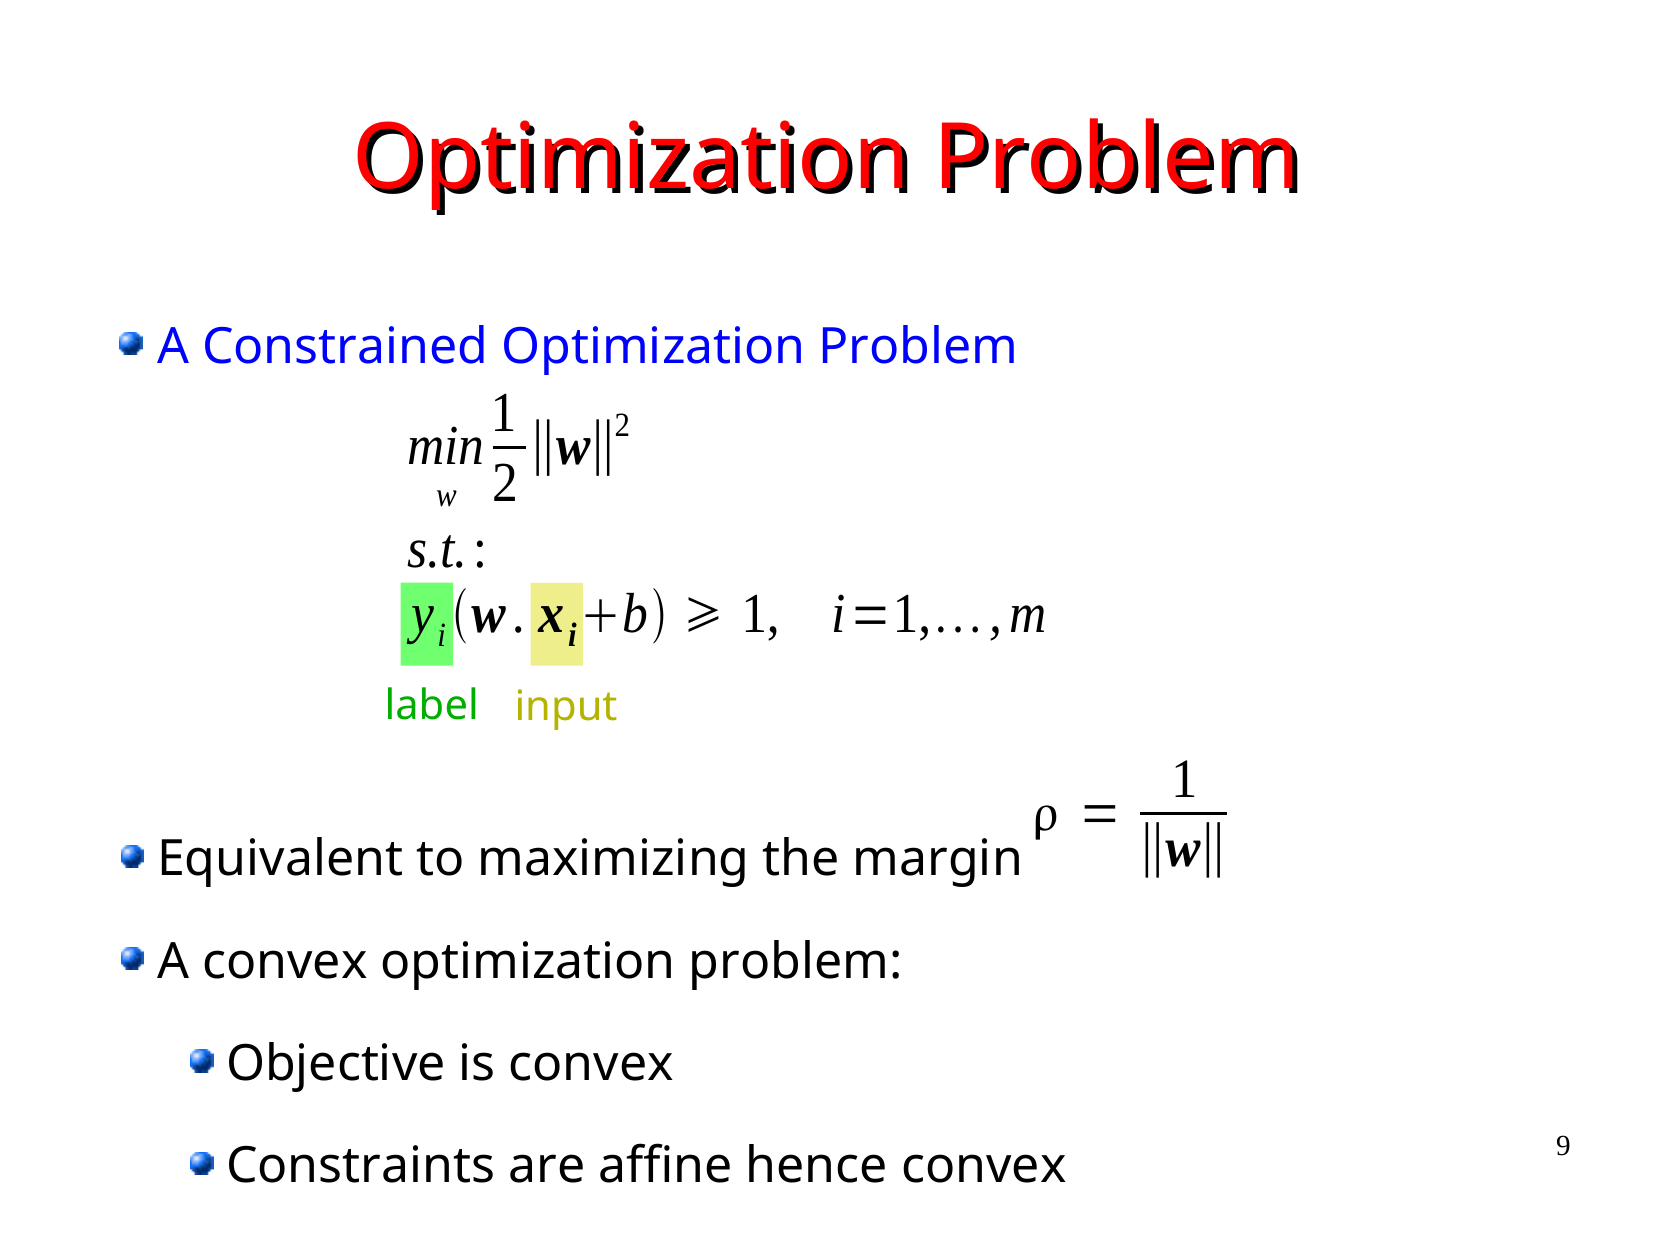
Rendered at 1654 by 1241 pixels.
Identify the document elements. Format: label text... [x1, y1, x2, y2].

chart [1024, 748, 1236, 882]
text_box [400, 654, 454, 666]
text_box [530, 654, 583, 666]
text_box Equivalent to maximizing the margin A convex optimization problem: Objective is convex Constraints are affine hence convex Therefore, admits an unique optimum at w0 [105, 780, 1576, 1211]
text_box label [369, 667, 576, 730]
chart [399, 380, 1052, 654]
text_box A Constrained Optimization Problem [104, 302, 1576, 373]
text_box input [576, 667, 706, 730]
title Optimization Problem [82, 49, 1571, 257]
